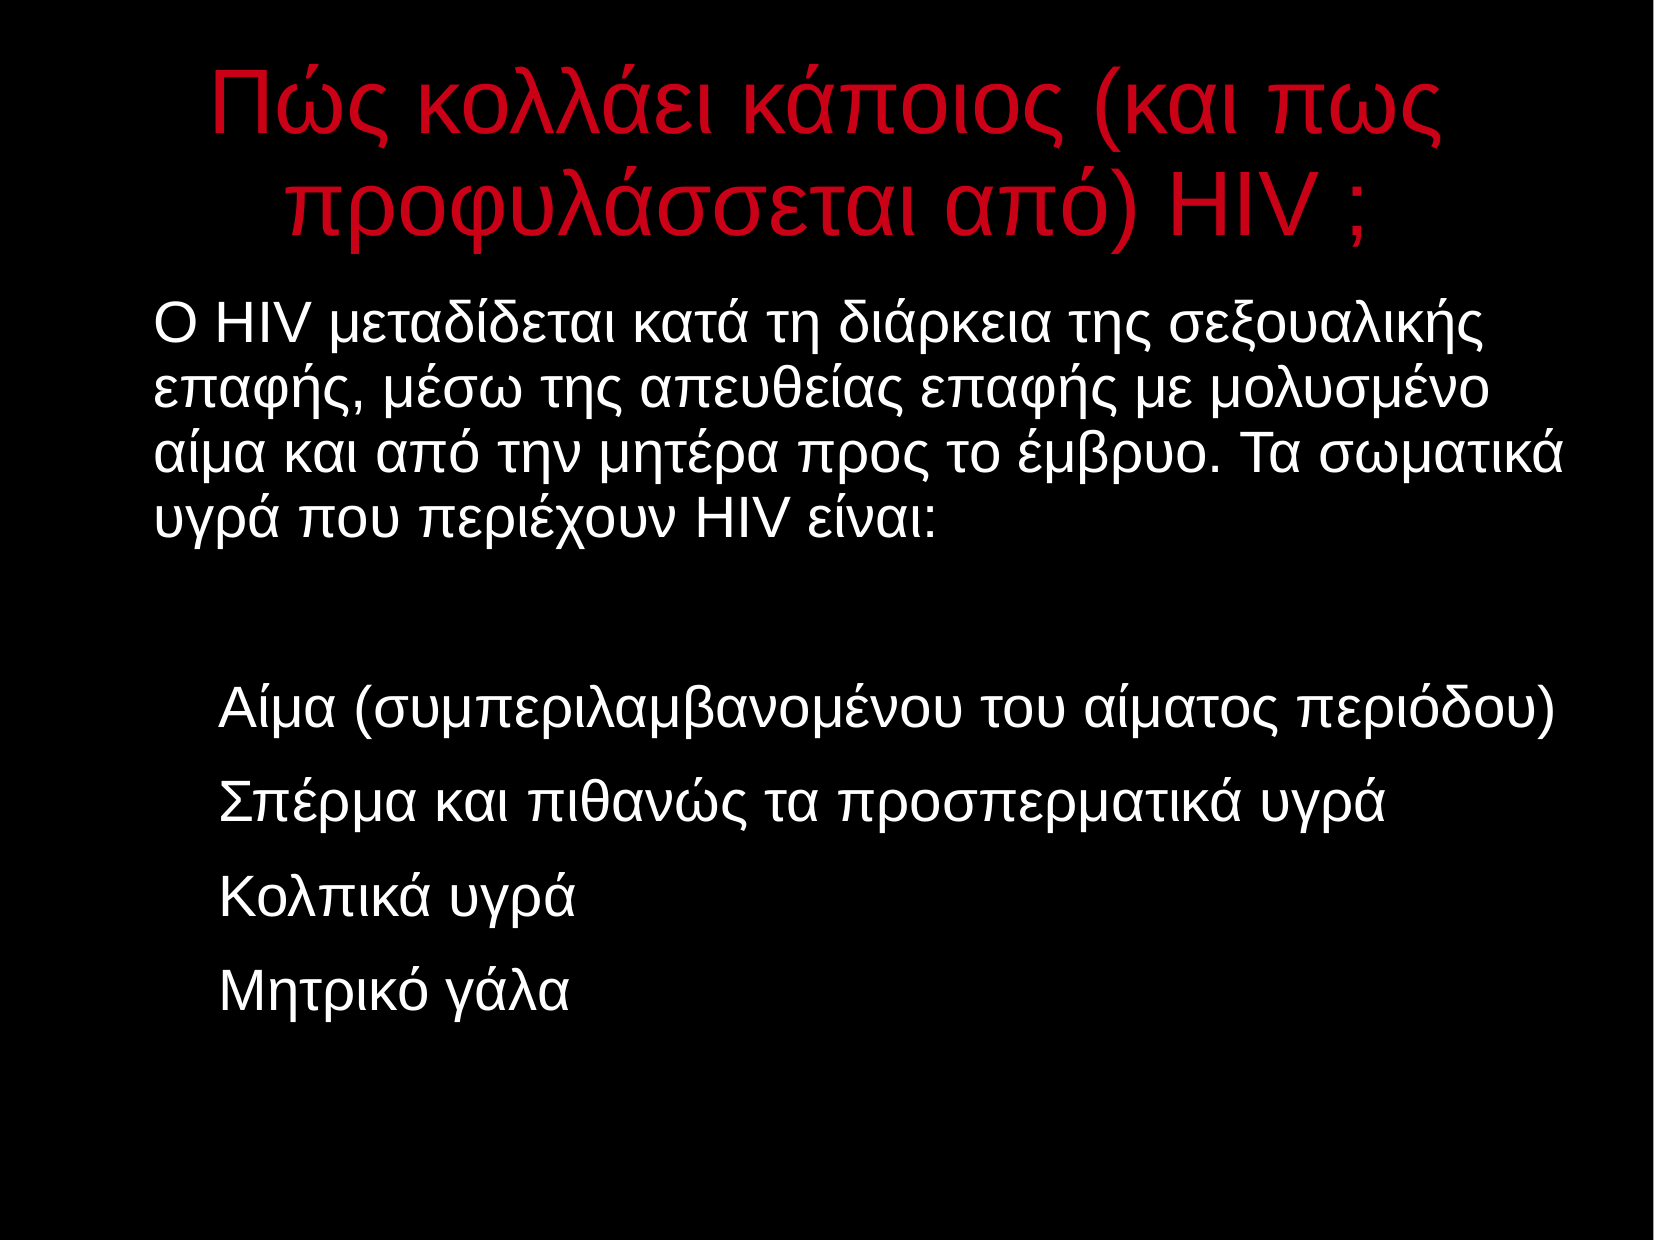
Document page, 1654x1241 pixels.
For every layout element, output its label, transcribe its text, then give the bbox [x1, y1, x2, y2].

title Πώς κολλάει κάποιος (και πως προφυλάσσεται από) HIV ; [82, 49, 1571, 257]
list Ο HIV μεταδίδεται κατά τη διάρκεια της σεξουαλικής επαφής, μέσω της απευθείας επαφής με μολυσμένο αίμα και από την μητέρα προς το έμβρυο. Τα σωματικά υγρά που περιέχουν HIV είναι: Αίμα (συμπεριλαμβανομένου του αίματος περιόδου) Σπέρμα και πιθανώς τα προσπερματικά υγρά Κολπικά υγρά Μητρικό γάλα [82, 290, 1571, 1109]
